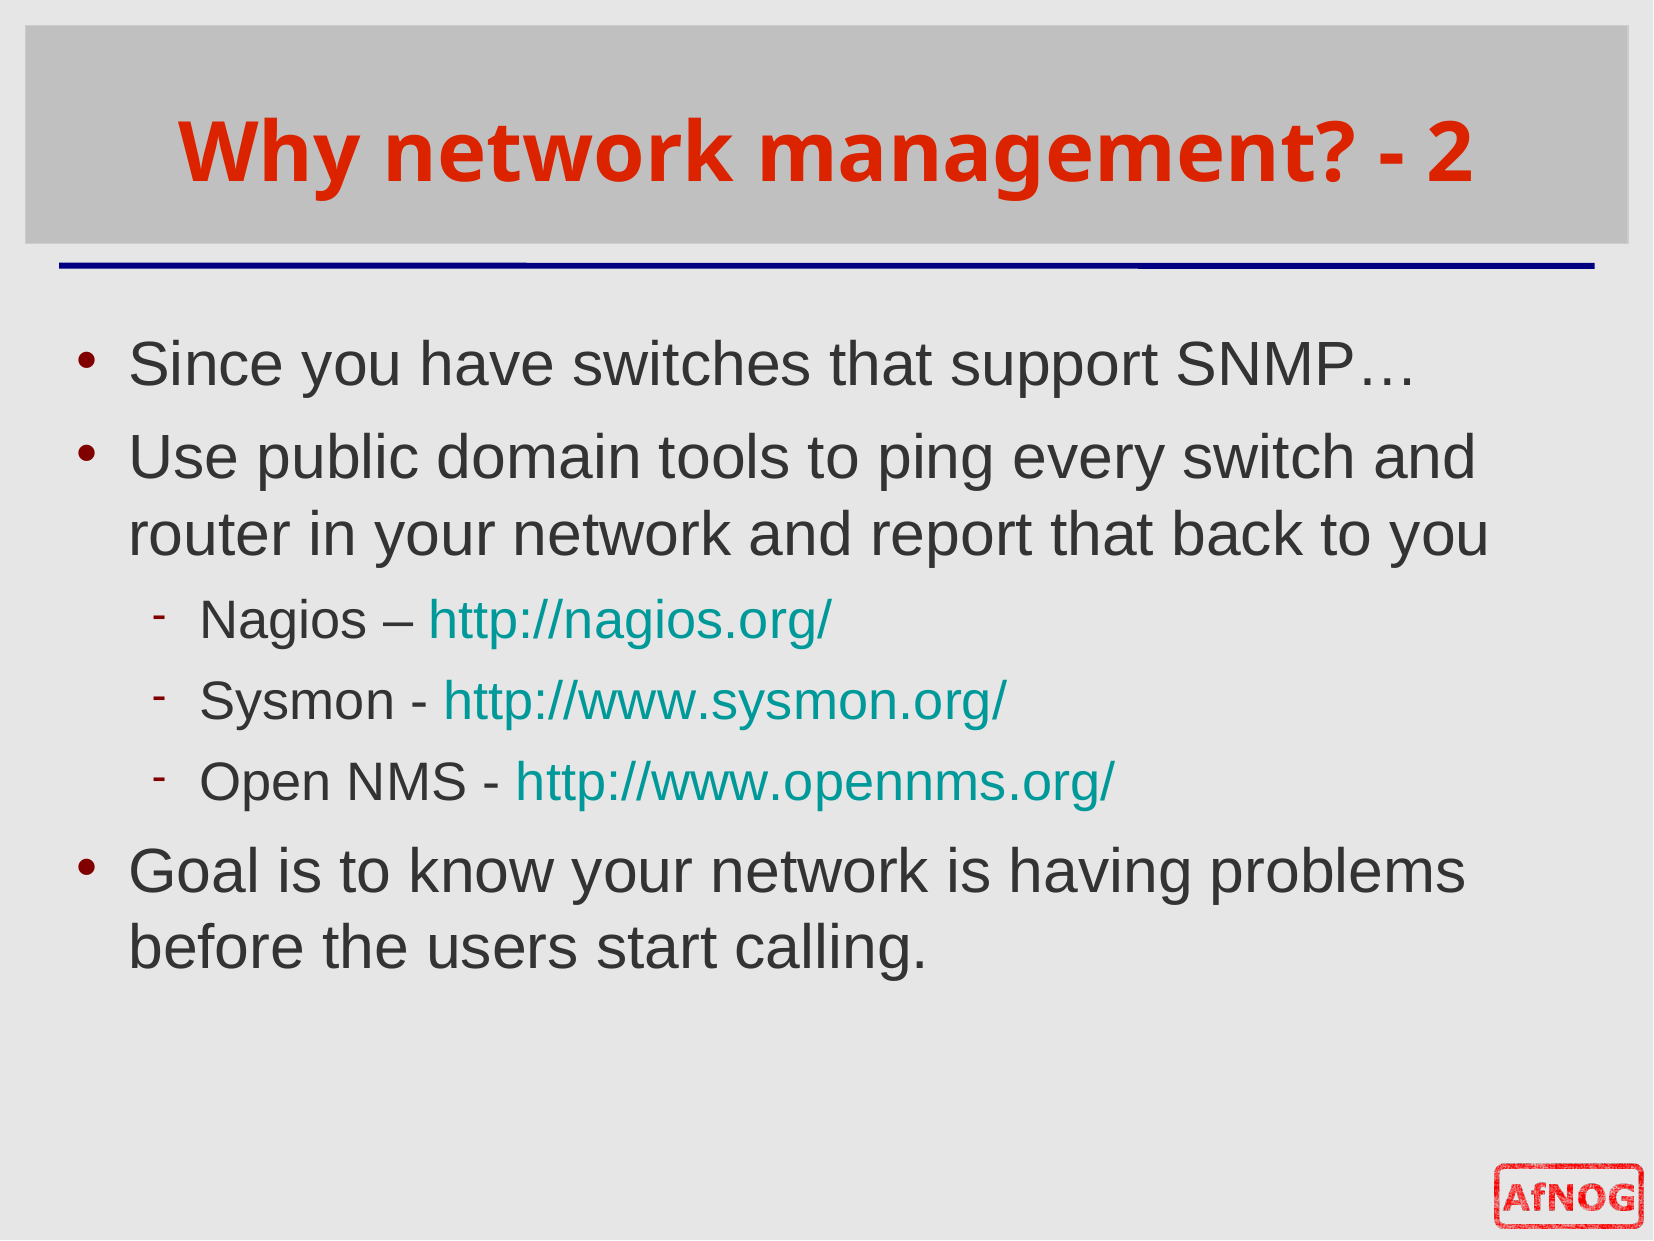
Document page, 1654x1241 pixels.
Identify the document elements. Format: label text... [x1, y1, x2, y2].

picture [1494, 1163, 1644, 1229]
title Why network management? - 2 [121, 52, 1532, 247]
list Since you have switches that support SNMP… Use public domain tools to ping every switch and router in your network and report that back to you Nagios – http://nagios.org/ Sysmon - http://www.sysmon.org/ Open NMS - http://www.opennms.org/ Goal is to know your network is having problems before the users start calling. [59, 322, 1593, 1131]
